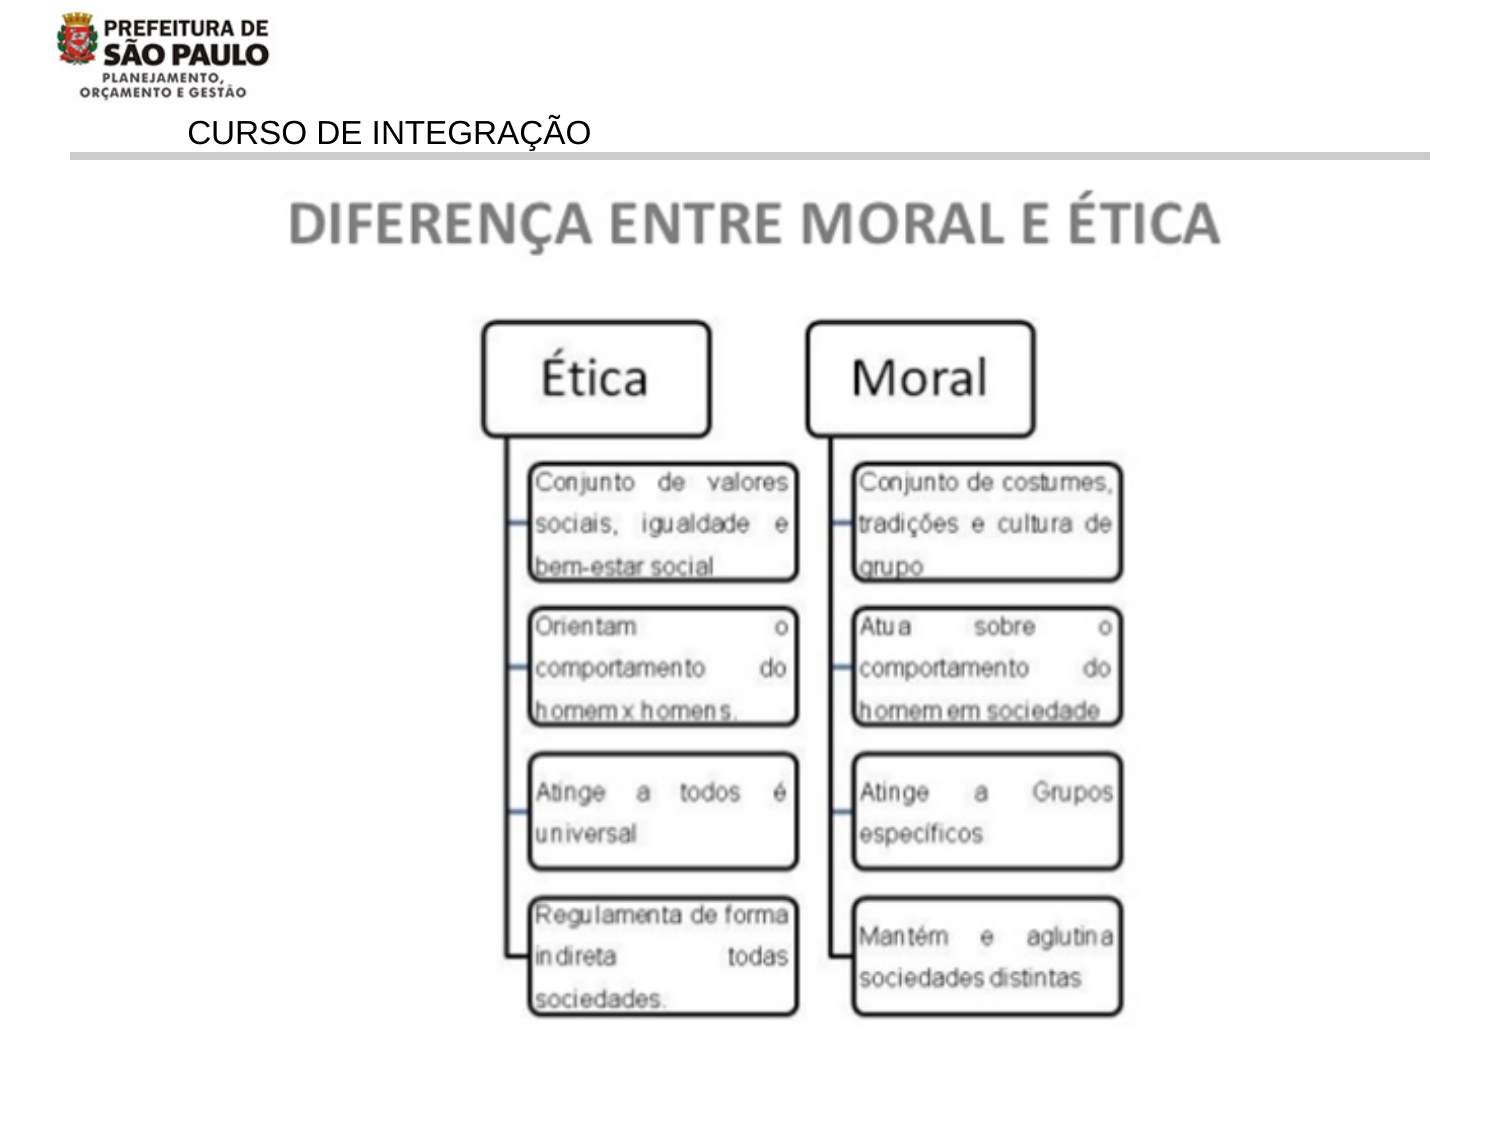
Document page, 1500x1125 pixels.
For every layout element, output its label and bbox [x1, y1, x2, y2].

picture [277, 189, 1247, 1049]
